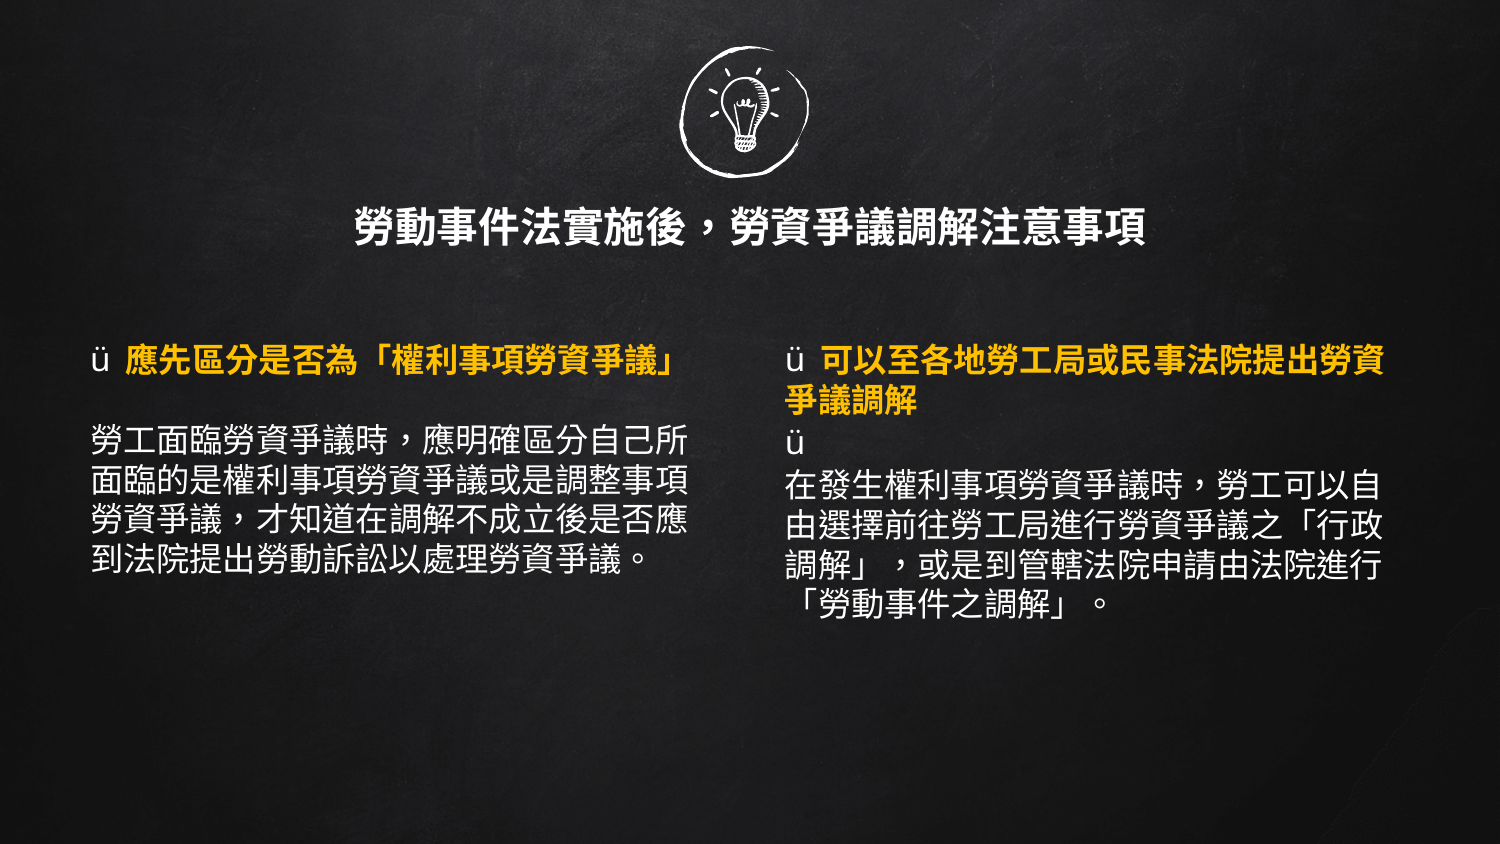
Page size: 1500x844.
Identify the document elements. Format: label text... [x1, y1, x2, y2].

text_box [770, 112, 779, 118]
text_box [725, 68, 731, 77]
text_box [755, 67, 762, 75]
list 應先區分是否為「權利事項勞資爭議」 勞工面臨勞資爭議時，應明確區分自己所面臨的是權利事項勞資爭議或是調整事項勞資爭議，才知道在調解不成立後是否應到法院提出勞動訴訟以處理勞資爭議。 [75, 324, 731, 777]
text_box [708, 88, 718, 95]
title 勞動事件法實施後，勞資爭議調解注意事項 [0, 185, 1500, 300]
text_box [770, 87, 780, 92]
list 可以至各地勞工局或民事法院提出勞資爭議調解 在發生權利事項勞資爭議時，勞工可以自由選擇前往勞工局進行勞資爭議之「行政調解」，或是到管轄法院申請由法院進行「勞動事件之調解」。 [769, 324, 1426, 777]
text_box [710, 111, 719, 118]
text_box [720, 76, 770, 153]
text_box [679, 46, 809, 179]
